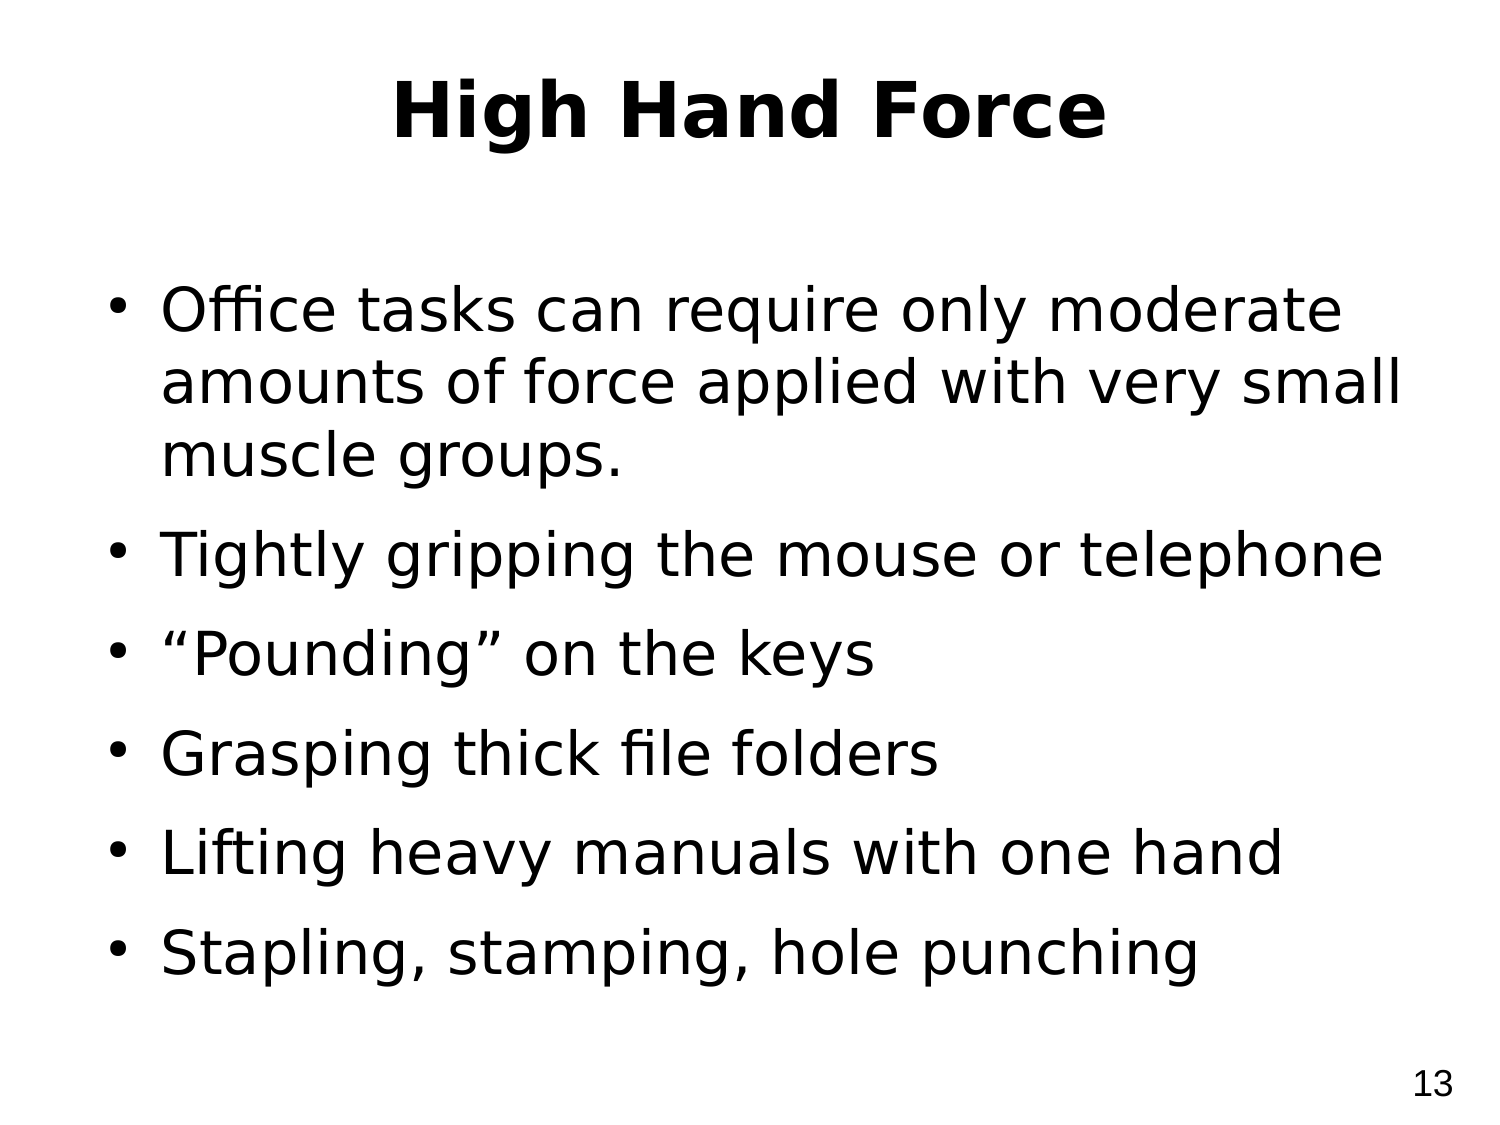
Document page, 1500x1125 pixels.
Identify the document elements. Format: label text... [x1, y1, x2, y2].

list Office tasks can require only moderate amounts of force applied with very small muscle groups. Tightly gripping the mouse or telephone “Pounding” on the keys Grasping thick file folders Lifting heavy manuals with one hand Stapling, stamping, hole punching [75, 263, 1425, 916]
list [1099, 542, 1397, 1014]
title High Hand Force [75, 21, 1425, 201]
